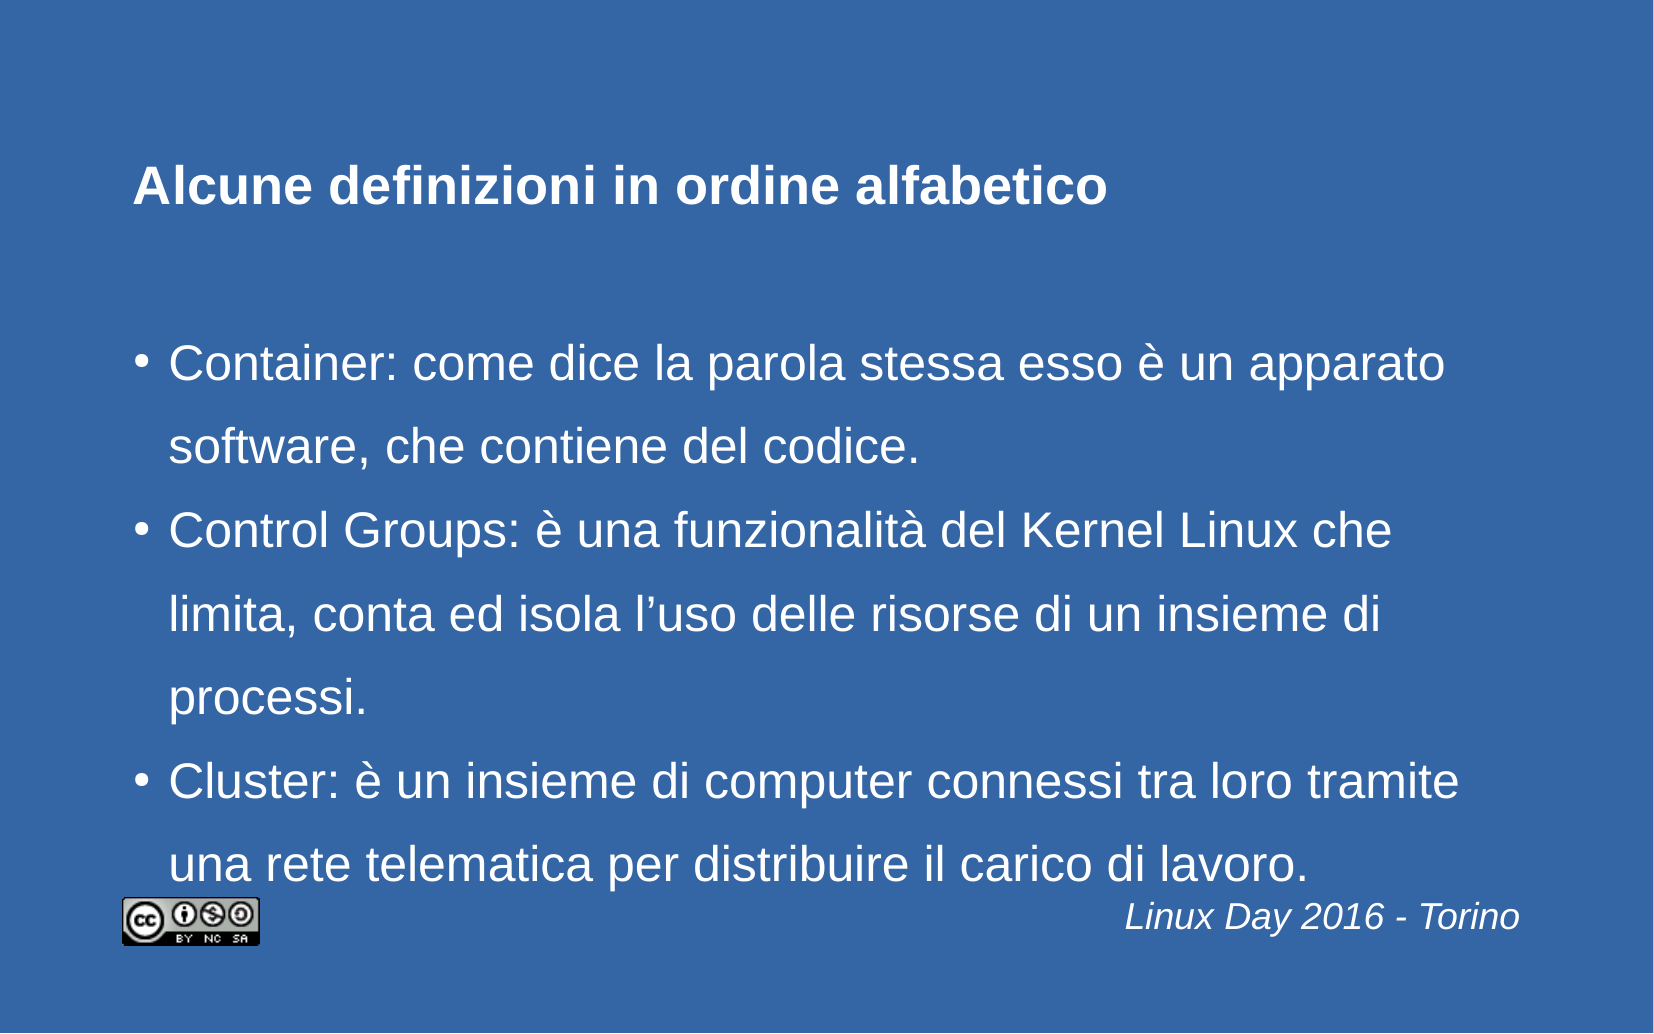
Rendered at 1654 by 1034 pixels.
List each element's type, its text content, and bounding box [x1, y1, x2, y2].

text_box Alcune definizioni in ordine alfabetico Container: come dice la parola stessa esso è un apparato software, che contiene del codice. Control Groups: è una funzionalità del Kernel Linux che limita, conta ed isola l’uso delle risorse di un insieme di processi. Cluster: è un insieme di computer connessi tra loro tramite una rete telematica per distribuire il carico di lavoro. [118, 118, 1536, 870]
picture [122, 897, 260, 946]
text_box Linux Day 2016 - Torino [1109, 887, 1536, 1034]
